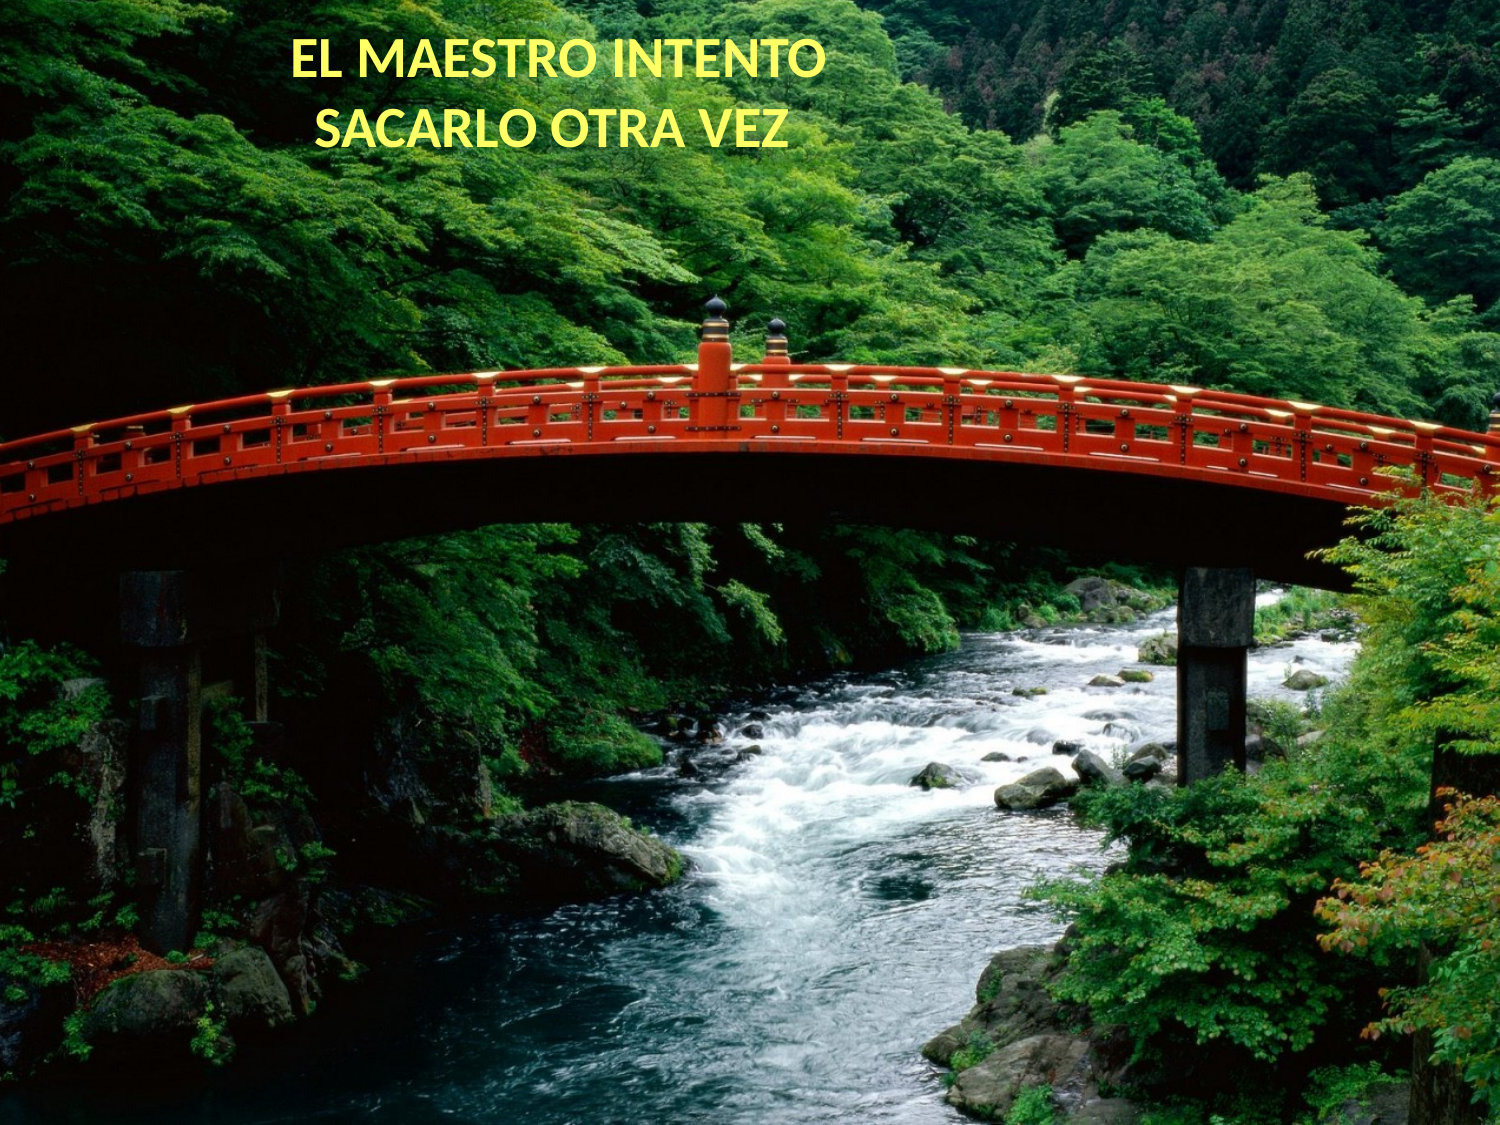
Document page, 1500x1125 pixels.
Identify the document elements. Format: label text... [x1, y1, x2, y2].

picture [0, 0, 1500, 1125]
text_box EL MAESTRO INTENTO SACARLO OTRA VEZ [261, 11, 843, 167]
